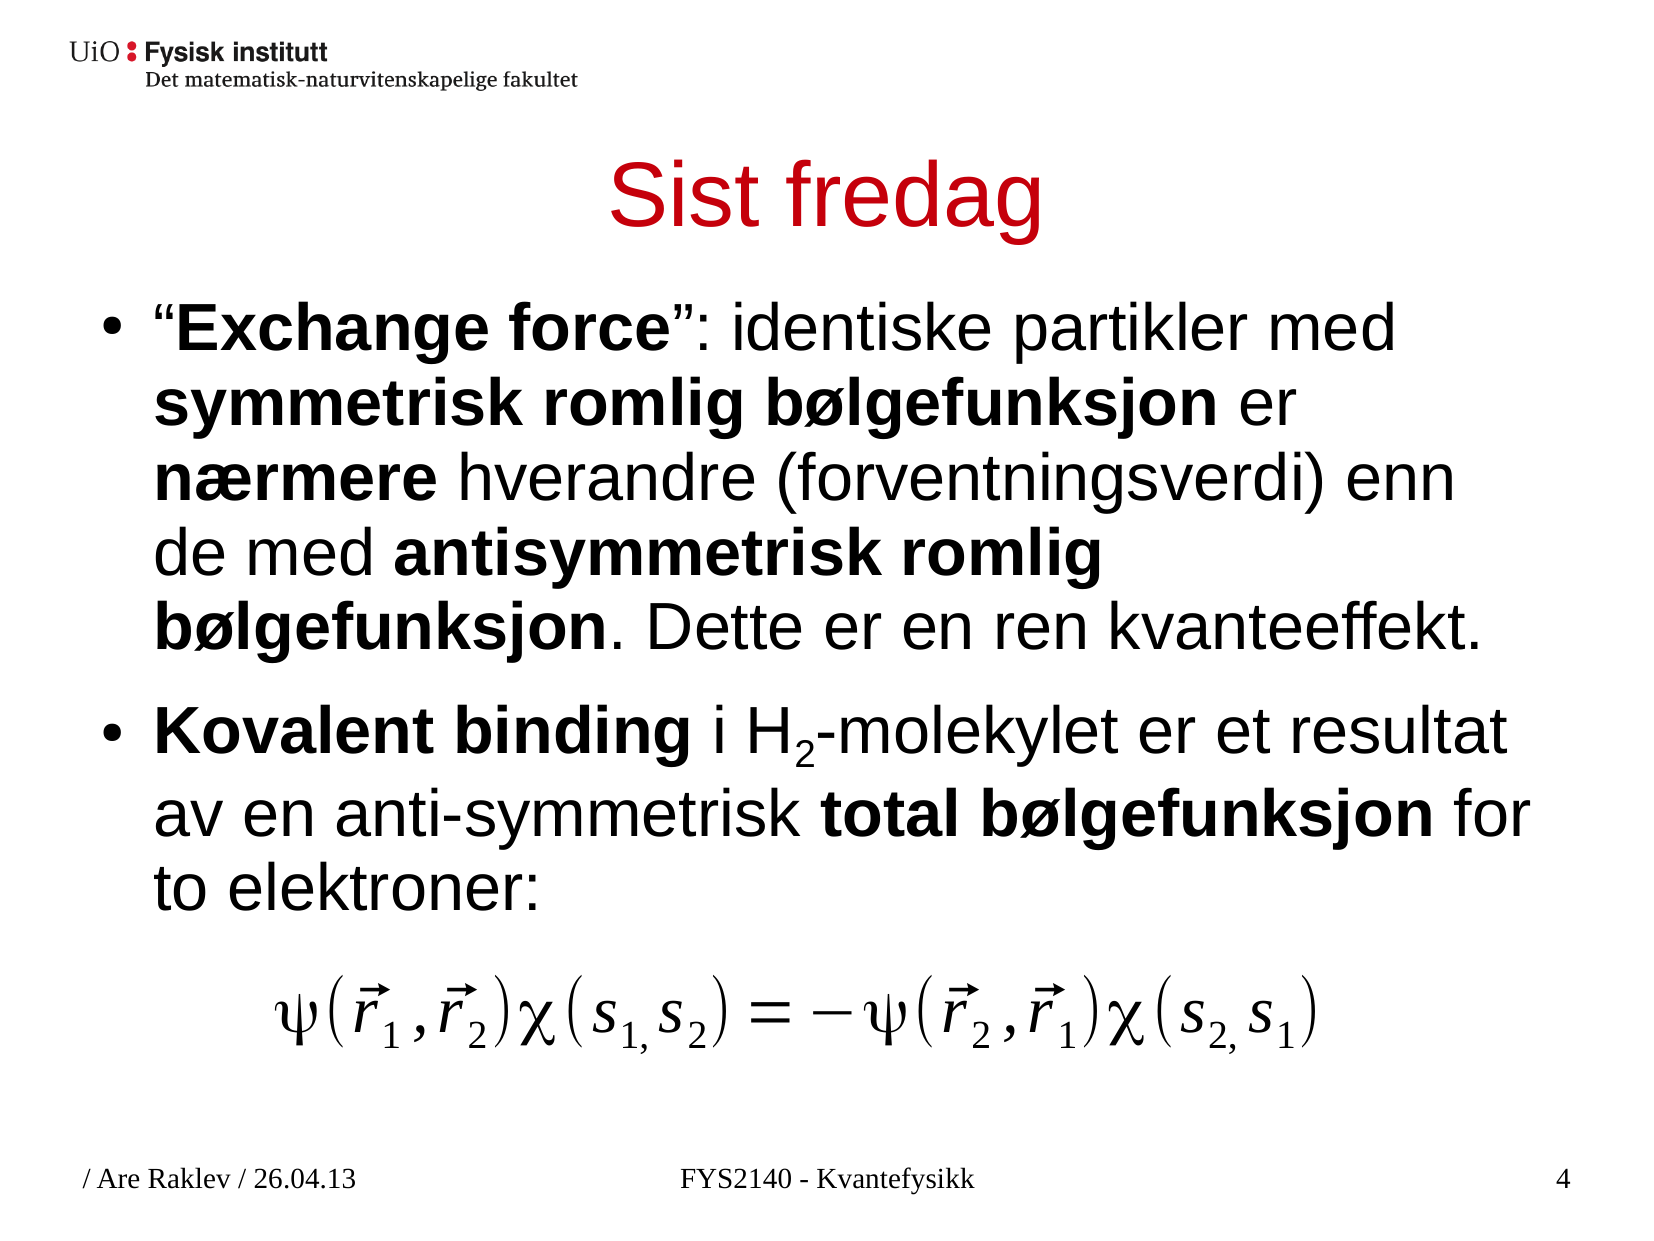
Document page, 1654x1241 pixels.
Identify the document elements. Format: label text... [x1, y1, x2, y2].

picture [68, 37, 581, 93]
title Sist fredag [82, 90, 1571, 298]
chart [266, 971, 1327, 1057]
list “Exchange force”: identiske partikler med symmetrisk romlig bølgefunksjon er nærmere hverandre (forventningsverdi) enn de med antisymmetrisk romlig bølgefunksjon. Dette er en ren kvanteeffekt. Kovalent binding i H2-molekylet er et resultat av en anti-symmetrisk total bølgefunksjon for to elektroner: [82, 290, 1538, 1094]
